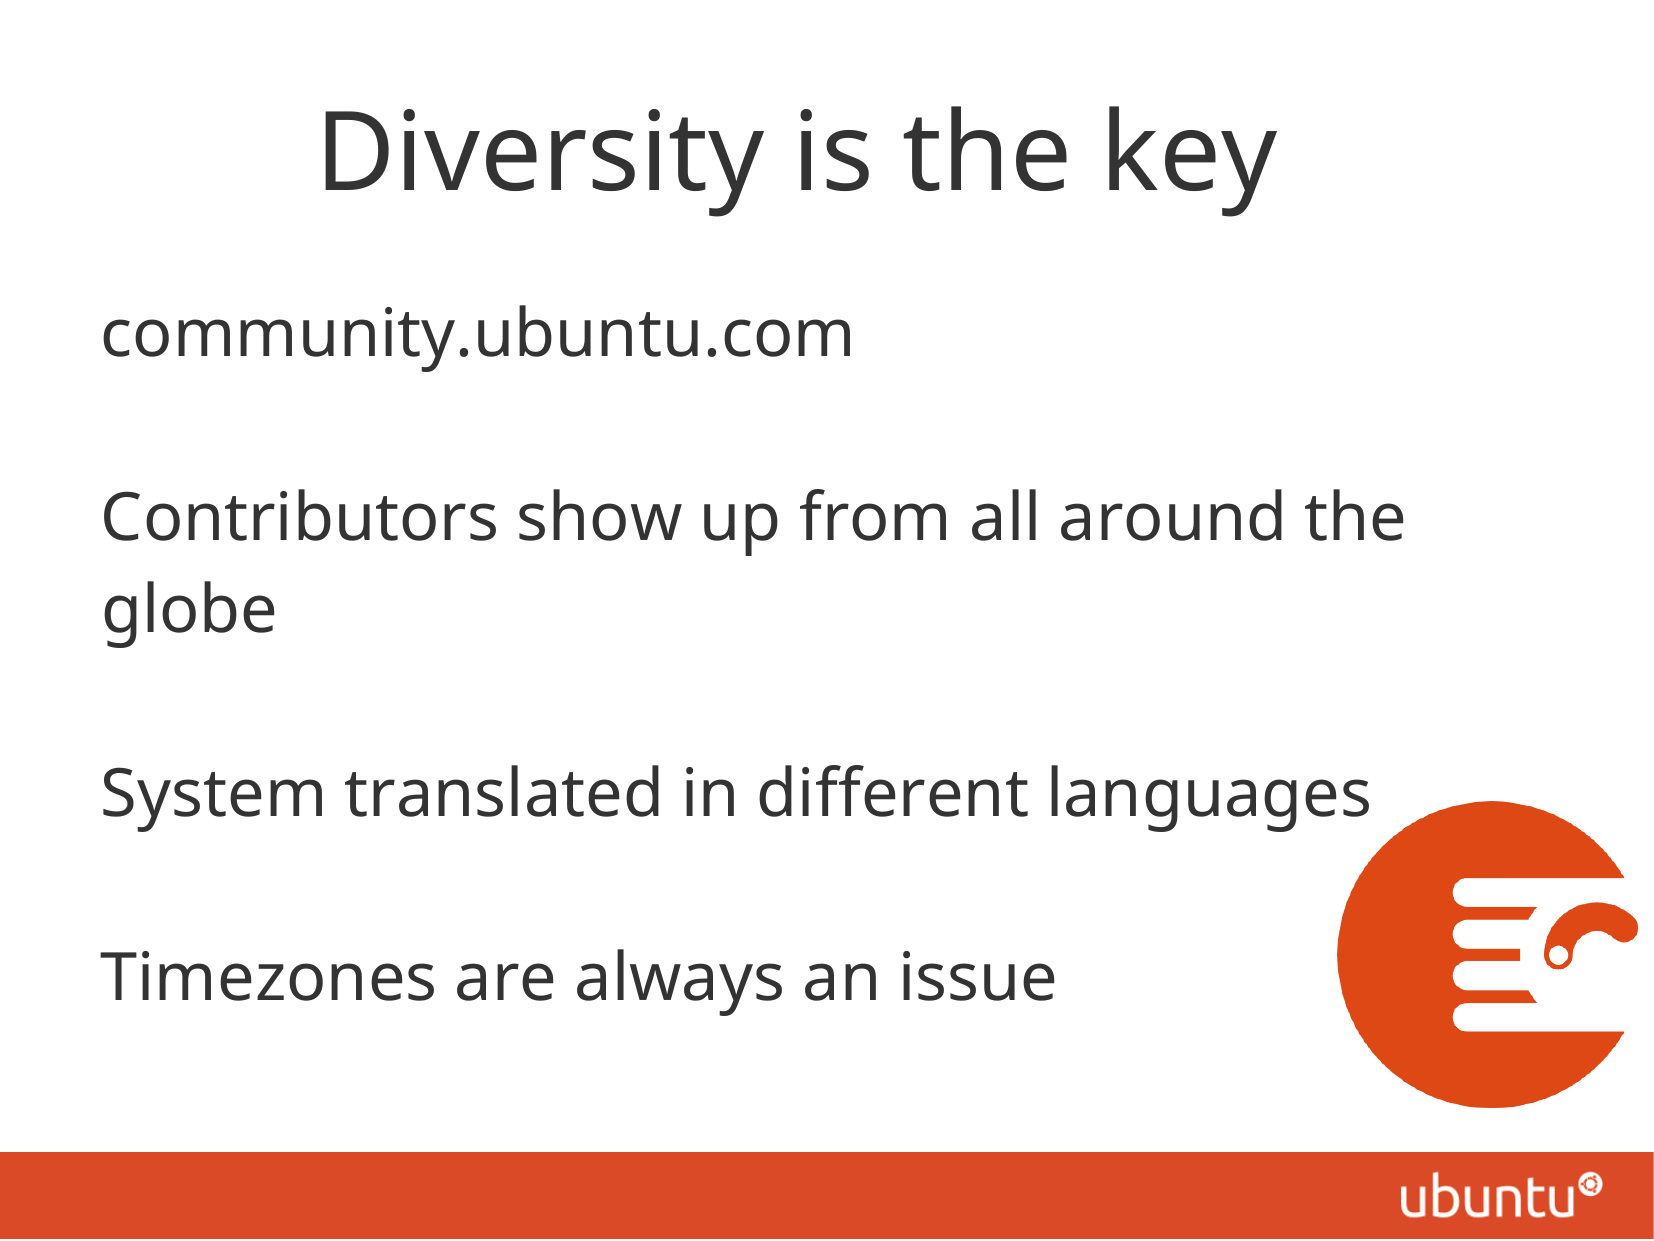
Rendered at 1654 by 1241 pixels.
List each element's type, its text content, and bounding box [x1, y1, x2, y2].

title Diversity is the key [18, 47, 1576, 263]
picture [0, 1152, 1654, 1239]
list community.ubuntu.com Contributors show up from all around the globe System translated in different languages Timezones are always an issue [37, 268, 1549, 1088]
picture [1337, 801, 1638, 1108]
